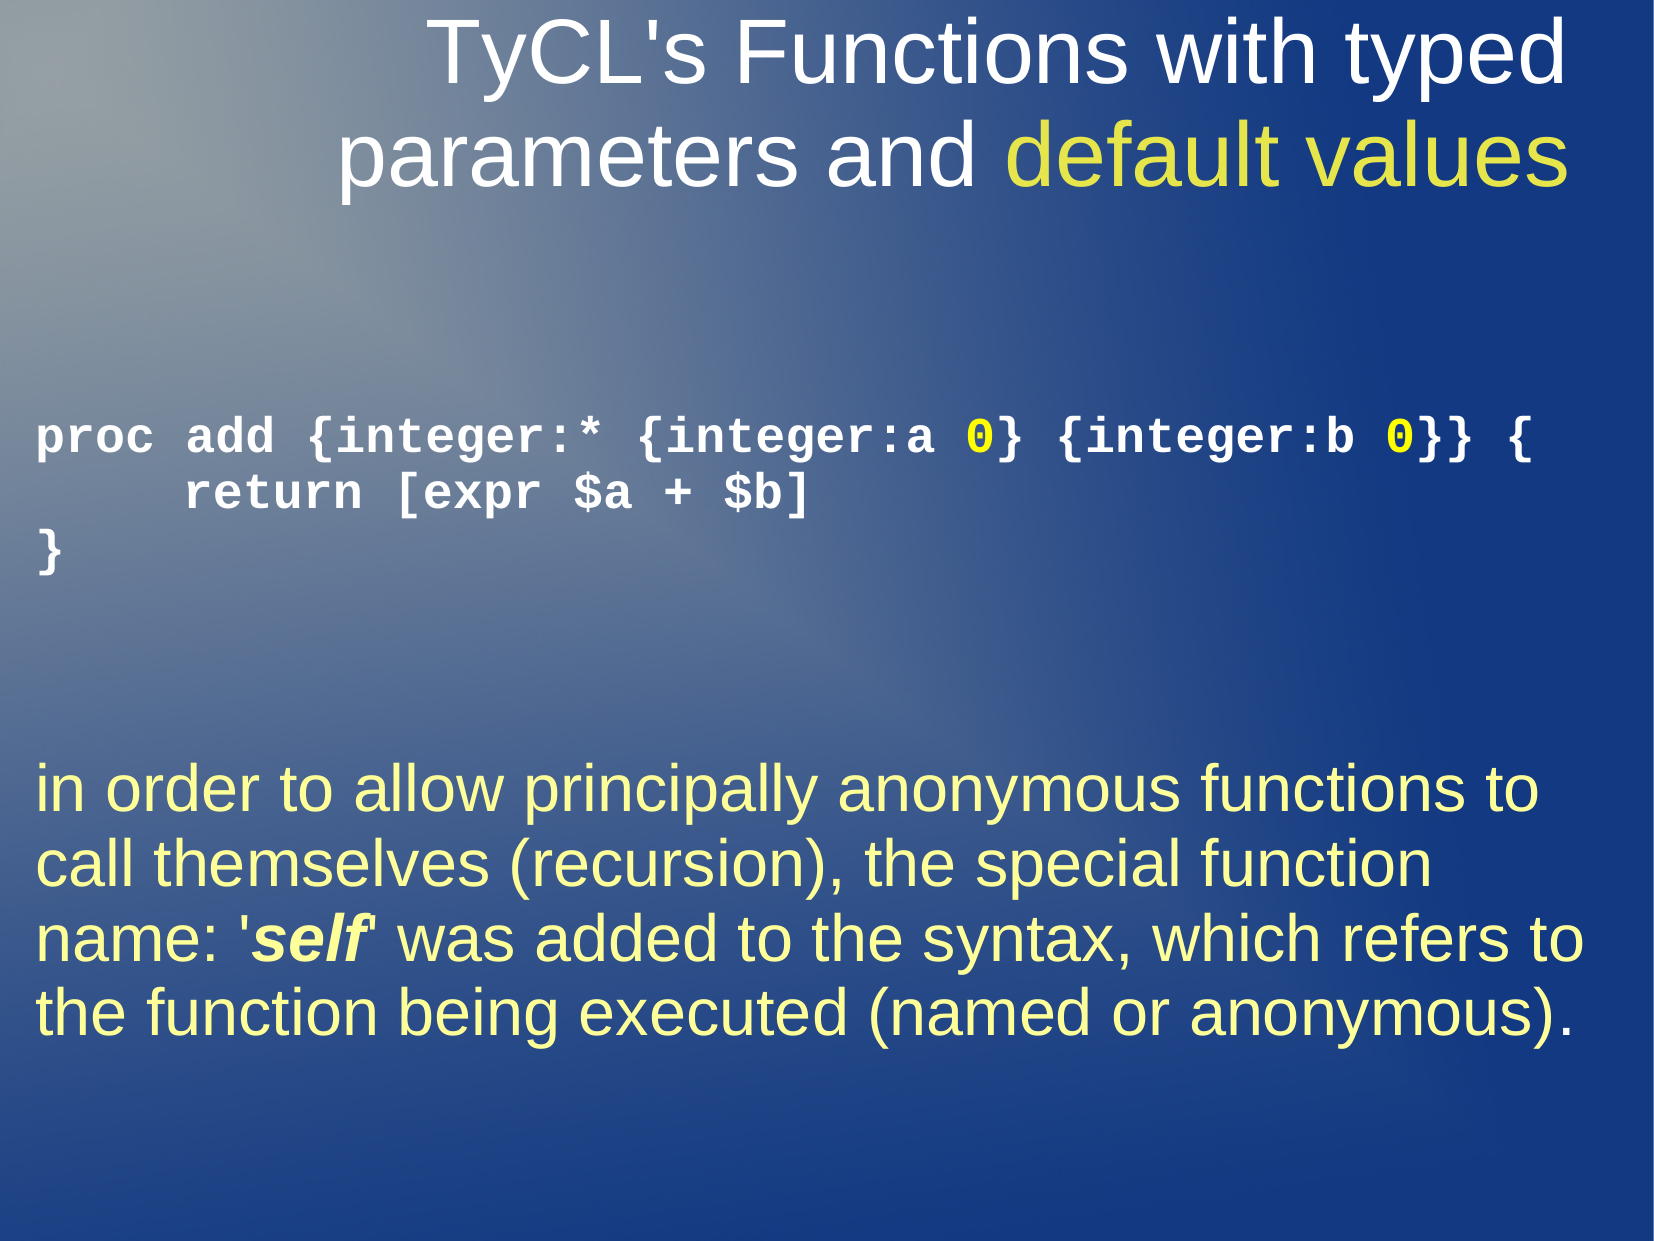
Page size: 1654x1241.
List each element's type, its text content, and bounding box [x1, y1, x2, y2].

picture [0, 0, 1654, 1241]
title TyCL's Functions with typed parameters and default values [82, 0, 1571, 207]
subtitle proc add {integer:* {integer:a 0} {integer:b 0}} { return [expr $a + $b] } in order to allow principally anonymous functions to call themselves (recursion), the special function name: 'self' was added to the syntax, which refers to the function being executed (named or anonymous). [35, 297, 1619, 1102]
